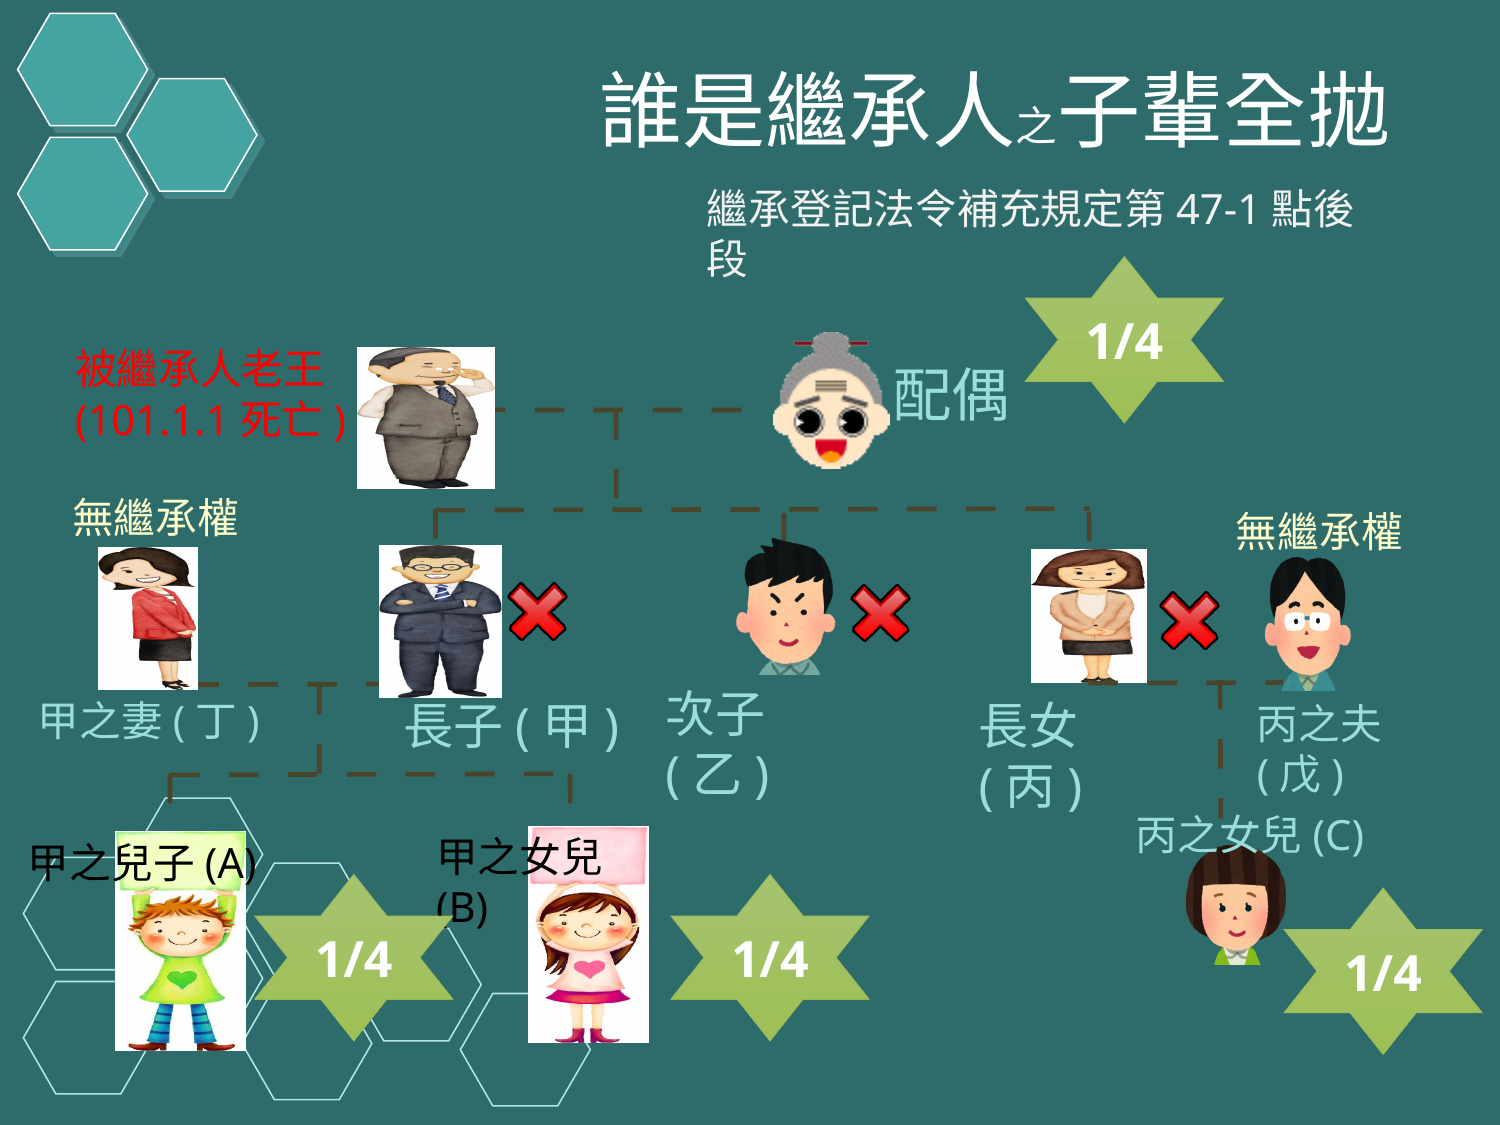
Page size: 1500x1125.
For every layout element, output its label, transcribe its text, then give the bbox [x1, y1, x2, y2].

text_box 次子(乙) [650, 674, 890, 810]
text_box 長子(甲) [383, 684, 647, 765]
picture [357, 347, 495, 489]
picture [1155, 586, 1223, 654]
picture [528, 939, 649, 1043]
picture [503, 577, 571, 645]
picture [1256, 564, 1360, 690]
text_box 被繼承人老王 (101.1.1死亡) [60, 335, 365, 451]
picture [1031, 549, 1147, 683]
text_box 1/4 [1025, 294, 1224, 423]
text_box 丙之女兒(C) [1120, 801, 1411, 867]
text_box 配偶 [890, 351, 1047, 437]
picture [379, 545, 502, 698]
text_box 甲之妻(丁) [17, 684, 300, 755]
picture [773, 332, 890, 469]
text_box 無繼承權 [1220, 498, 1482, 564]
text_box 無繼承權 [57, 484, 284, 550]
text_box 1/4 [254, 874, 453, 1041]
text_box 1/4 [1284, 888, 1482, 1055]
text_box 長女(丙) [963, 687, 1193, 823]
picture [115, 894, 246, 1051]
text_box 甲之女兒(B) [421, 823, 674, 939]
picture [720, 534, 914, 674]
text_box 丙之夫(戊) [1241, 690, 1477, 806]
picture [1177, 867, 1293, 965]
text_box 繼承登記法令補充規定第47-1點後段 [686, 172, 1406, 294]
picture [98, 550, 198, 684]
text_box 甲之女兒(B) [456, 908, 469, 919]
title 誰是繼承人之子輩全拋 [277, 42, 1406, 173]
text_box 甲之兒子(A) [12, 828, 277, 894]
text_box 1/4 [671, 874, 869, 1041]
